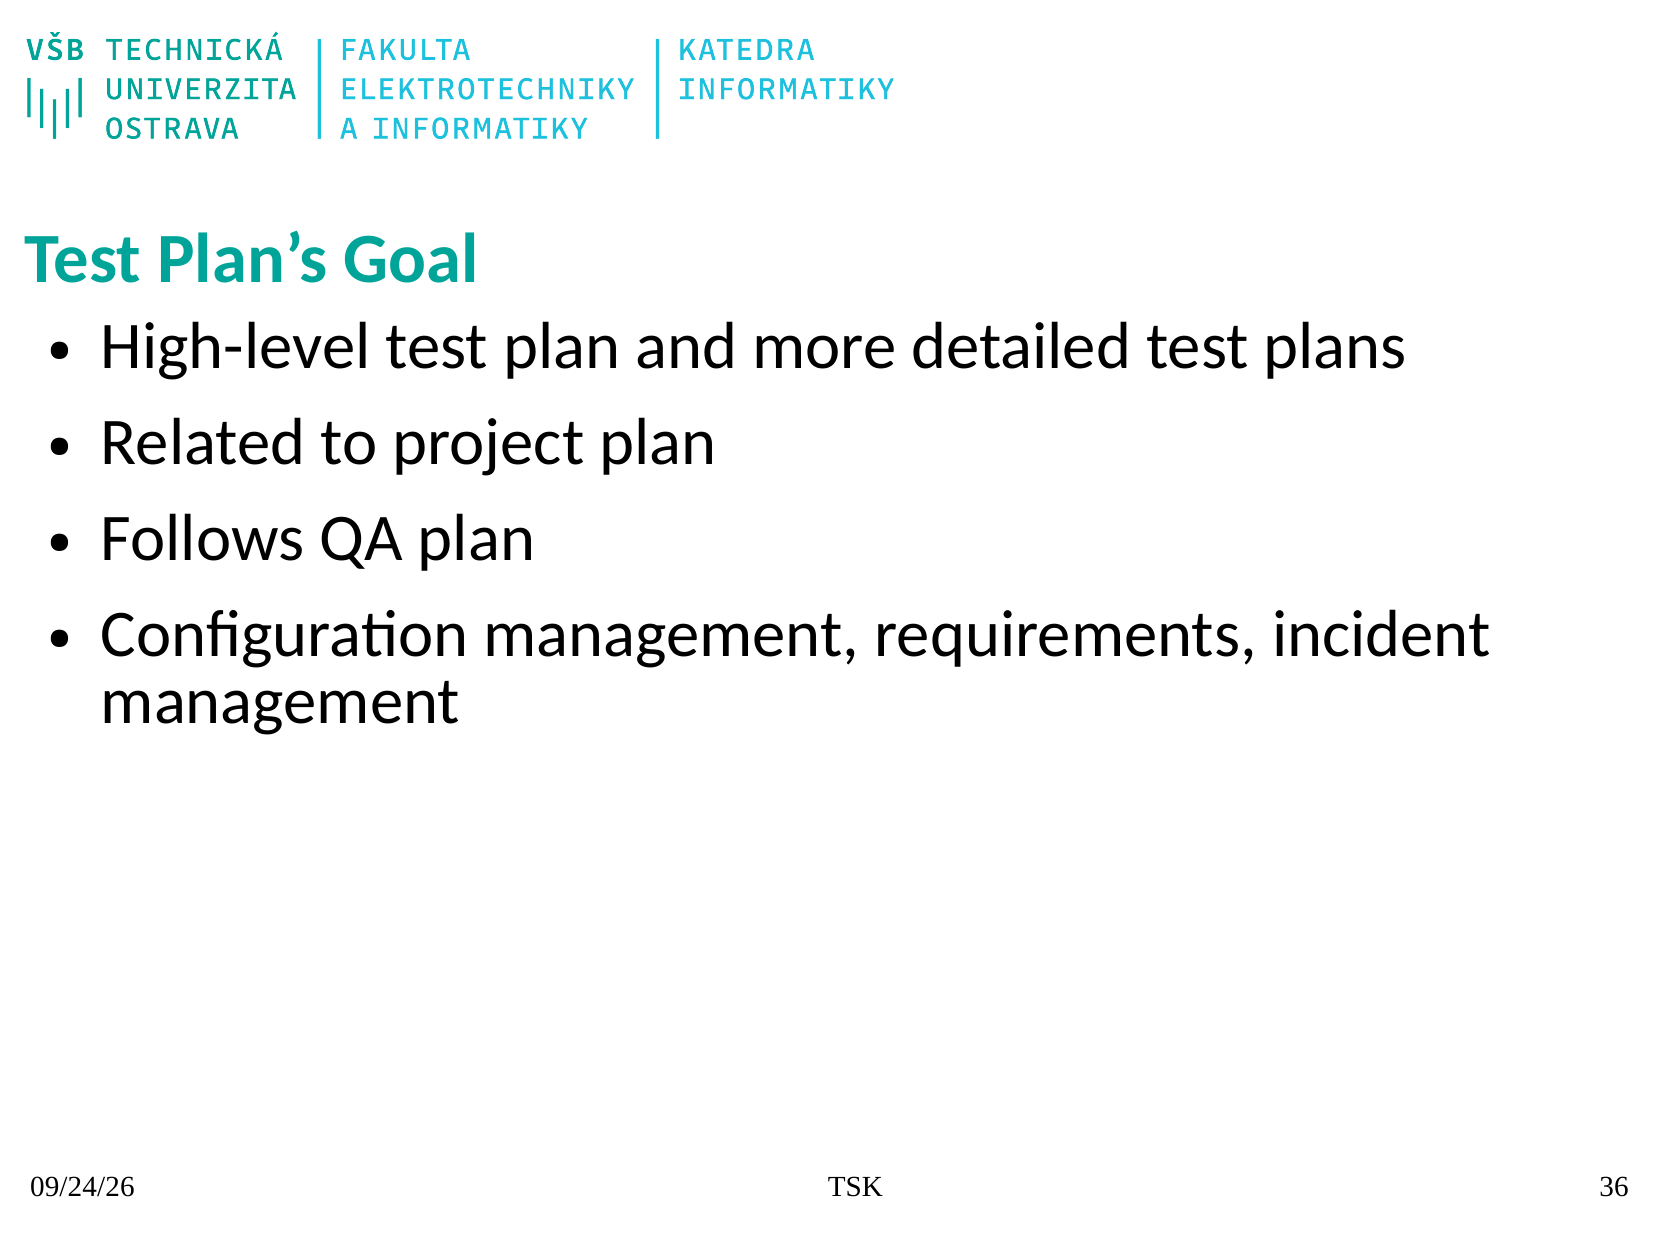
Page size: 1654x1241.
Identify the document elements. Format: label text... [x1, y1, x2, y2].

list High-level test plan and more detailed test plans Related to project plan Follows QA plan Configuration management, requirements, incident management [30, 318, 1629, 1146]
title Test Plan’s Goal [24, 169, 1629, 300]
picture [26, 31, 894, 139]
